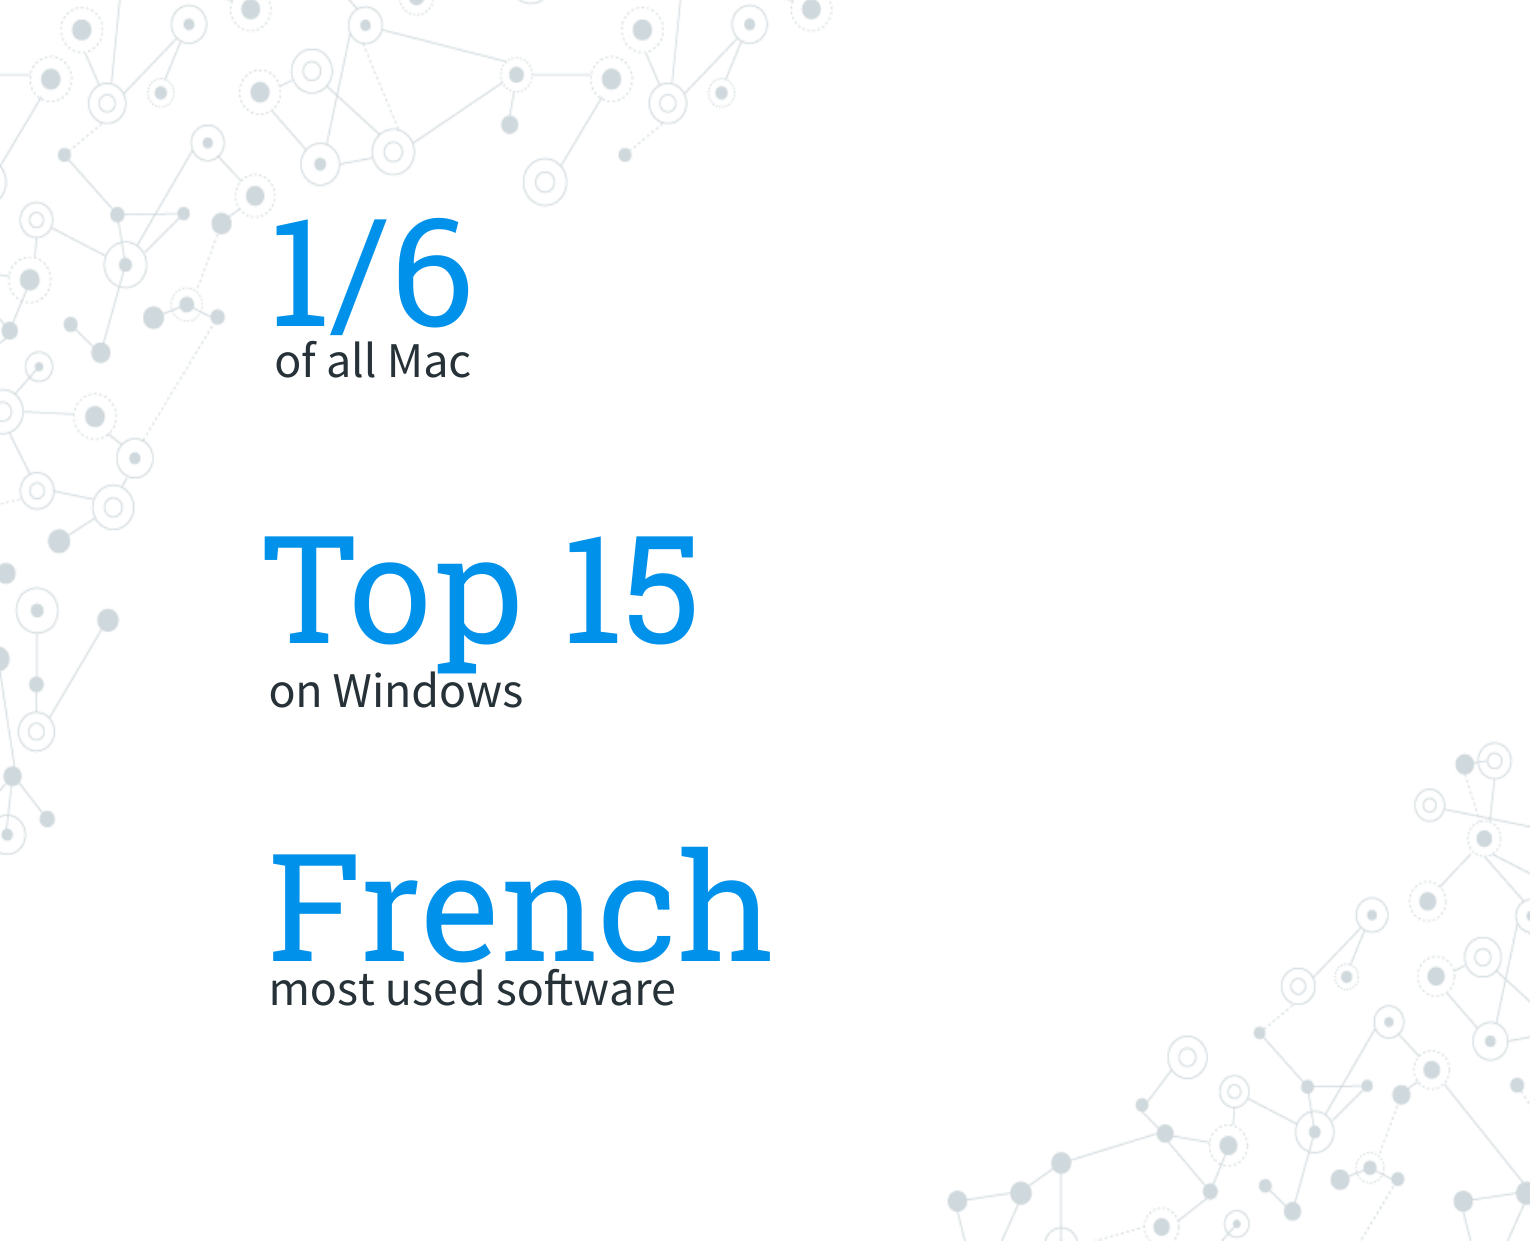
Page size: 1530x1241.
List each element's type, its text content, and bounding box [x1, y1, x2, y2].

subtitle most used software [253, 940, 1258, 1052]
title French [253, 790, 1258, 940]
picture [0, 0, 1530, 1241]
title Top 15 [247, 473, 1252, 689]
title 1/6 [253, 156, 1258, 372]
subtitle on Windows [253, 642, 1258, 755]
subtitle of all Mac [259, 312, 1264, 425]
